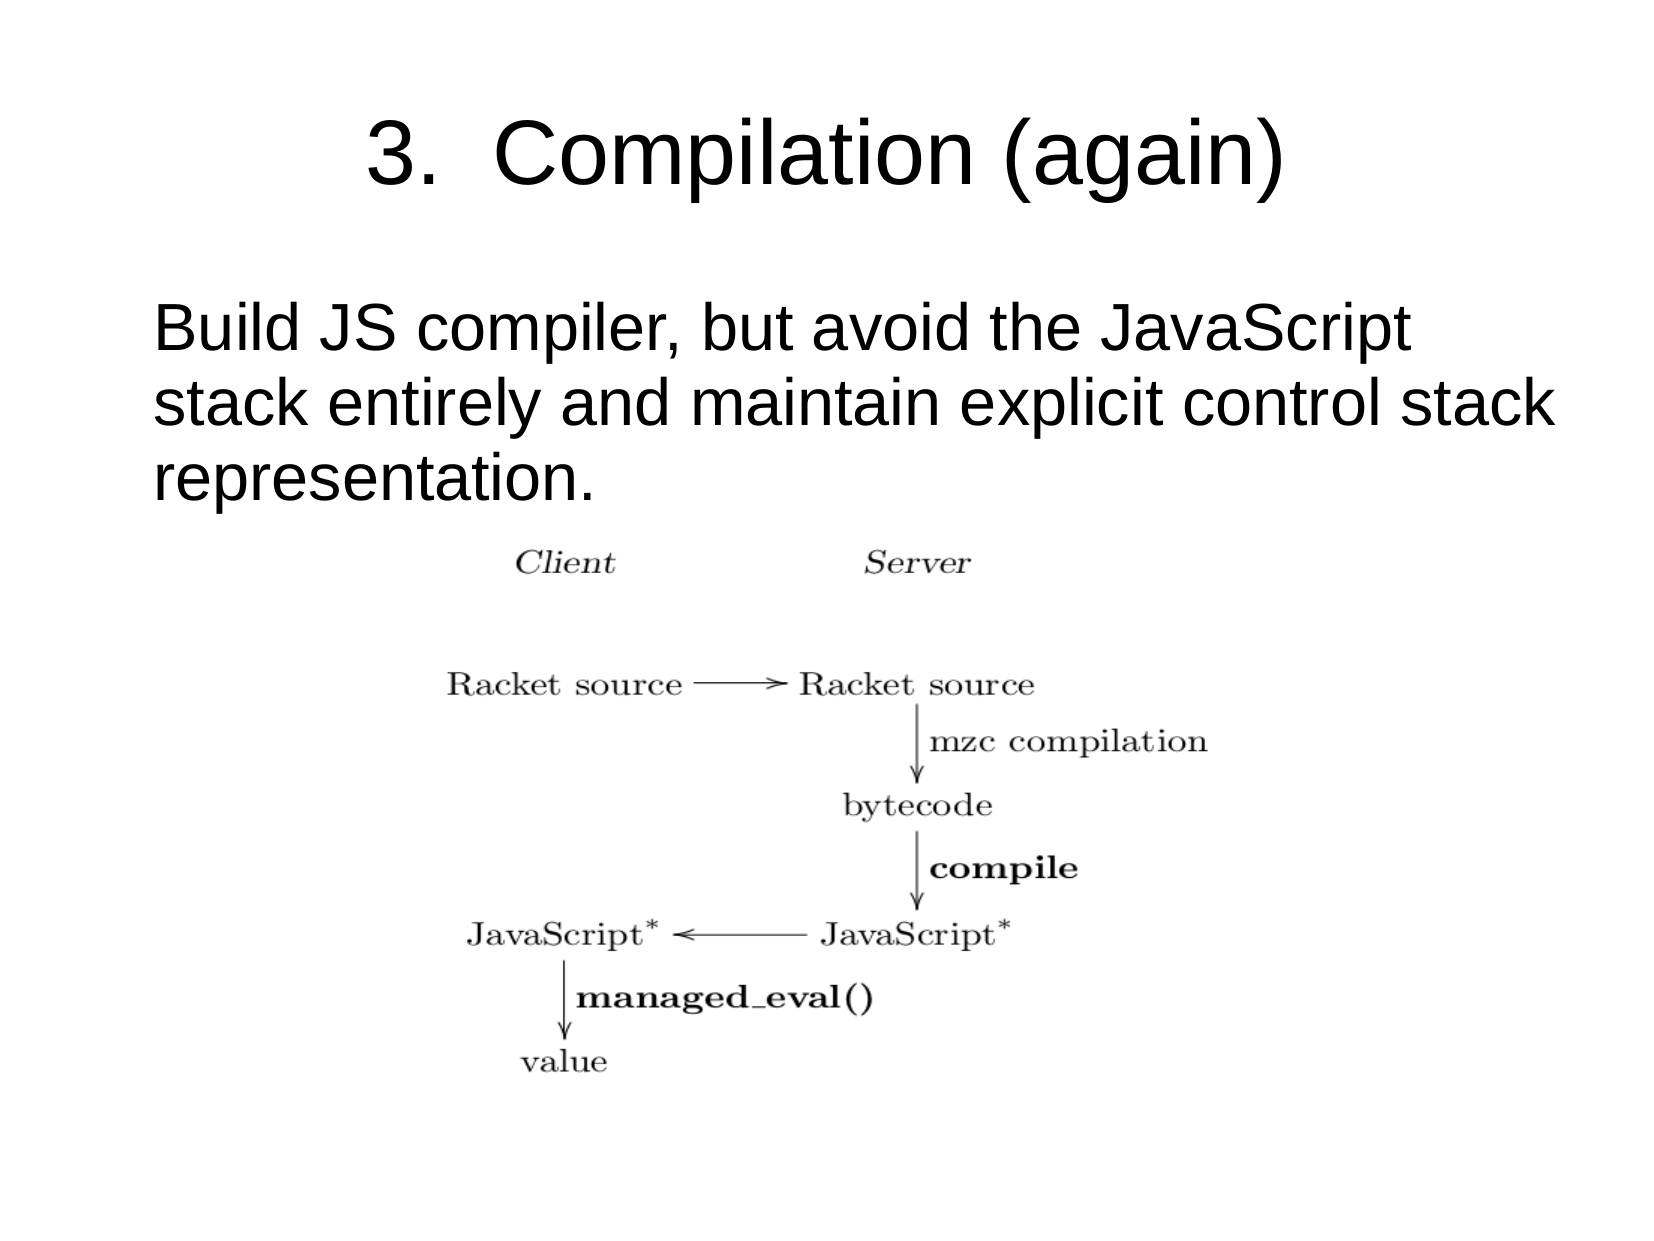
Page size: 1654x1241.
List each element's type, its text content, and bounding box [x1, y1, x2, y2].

picture [412, 524, 1238, 1088]
title 3. Compilation (again) [82, 56, 1571, 250]
list Build JS compiler, but avoid the JavaScript stack entirely and maintain explicit control stack representation. [82, 290, 1571, 1109]
